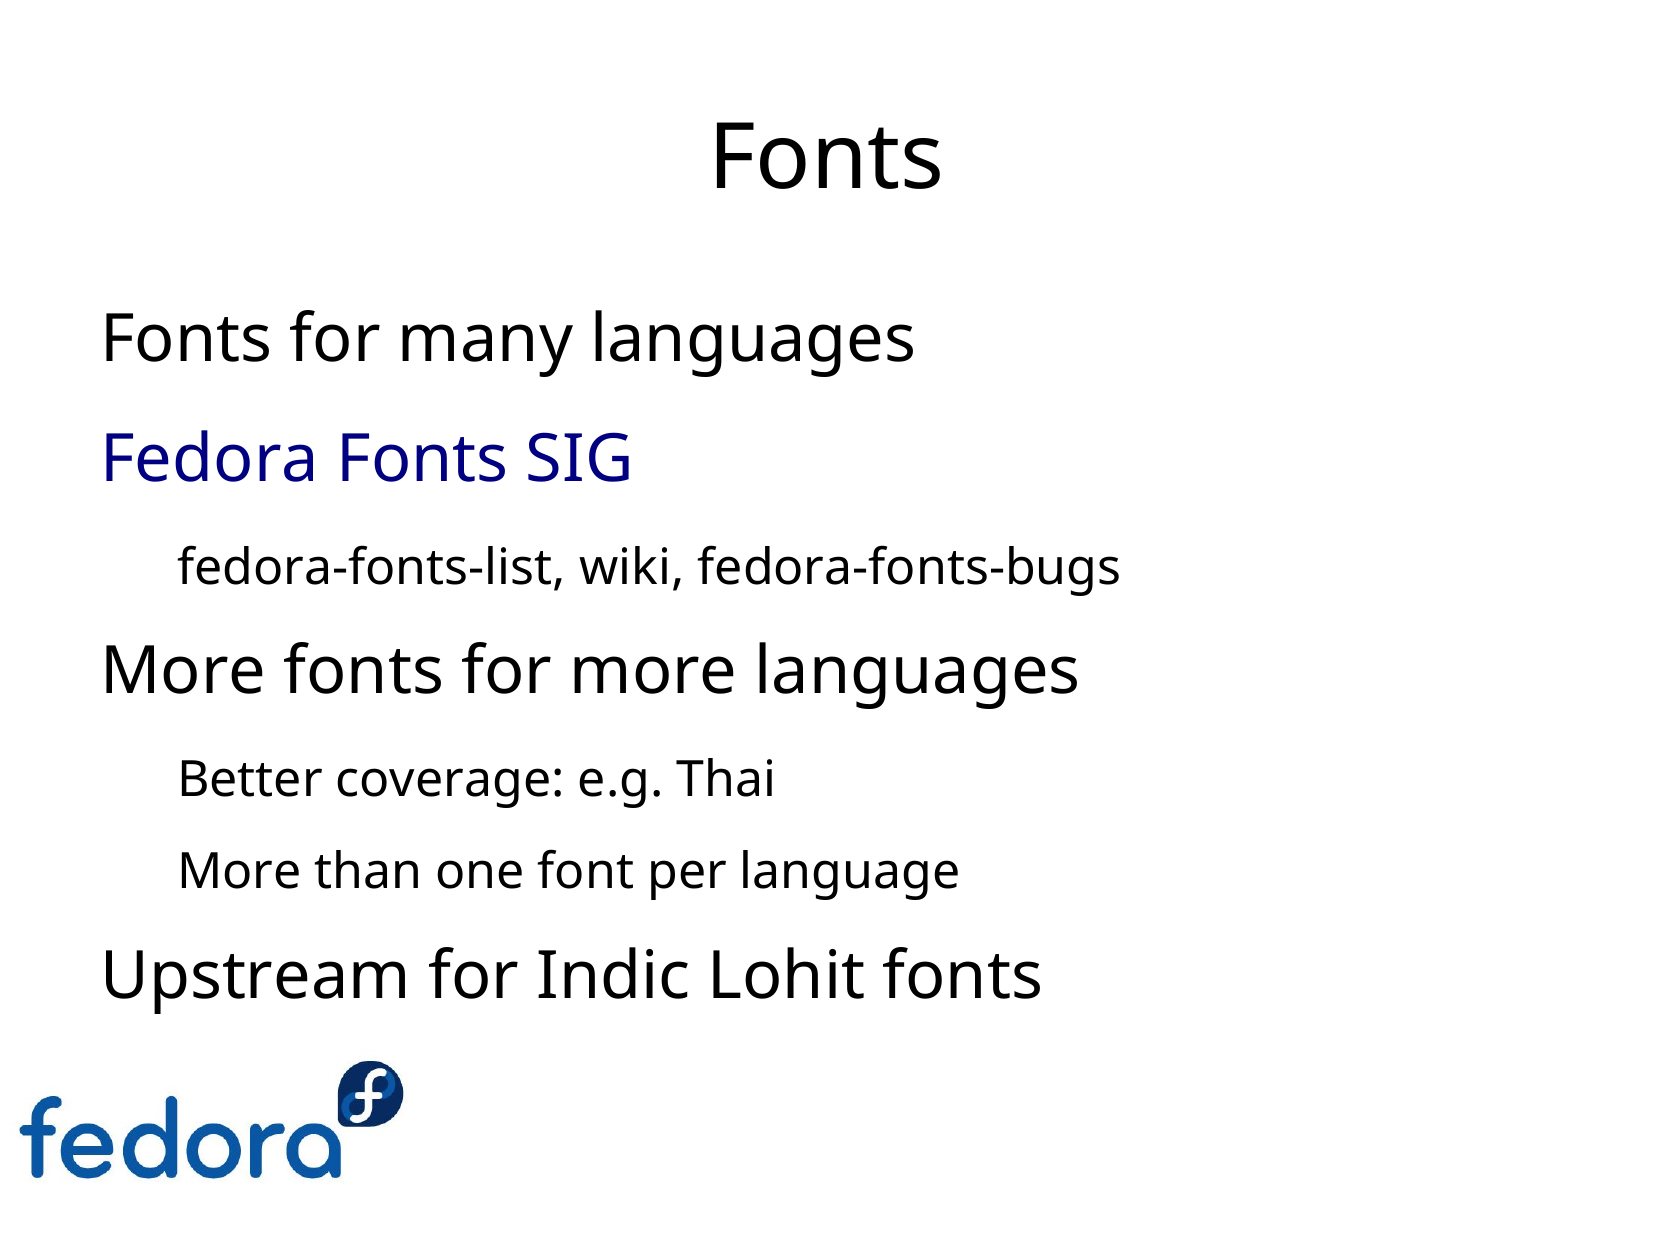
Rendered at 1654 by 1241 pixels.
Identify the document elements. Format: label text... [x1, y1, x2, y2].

title Fonts [82, 49, 1571, 257]
picture [11, 1049, 413, 1199]
list Fonts for many languages Fedora Fonts SIG fedora-fonts-list, wiki, fedora-fonts-bugs More fonts for more languages Better coverage: e.g. Thai More than one font per language Upstream for Indic Lohit fonts [82, 290, 1571, 1109]
